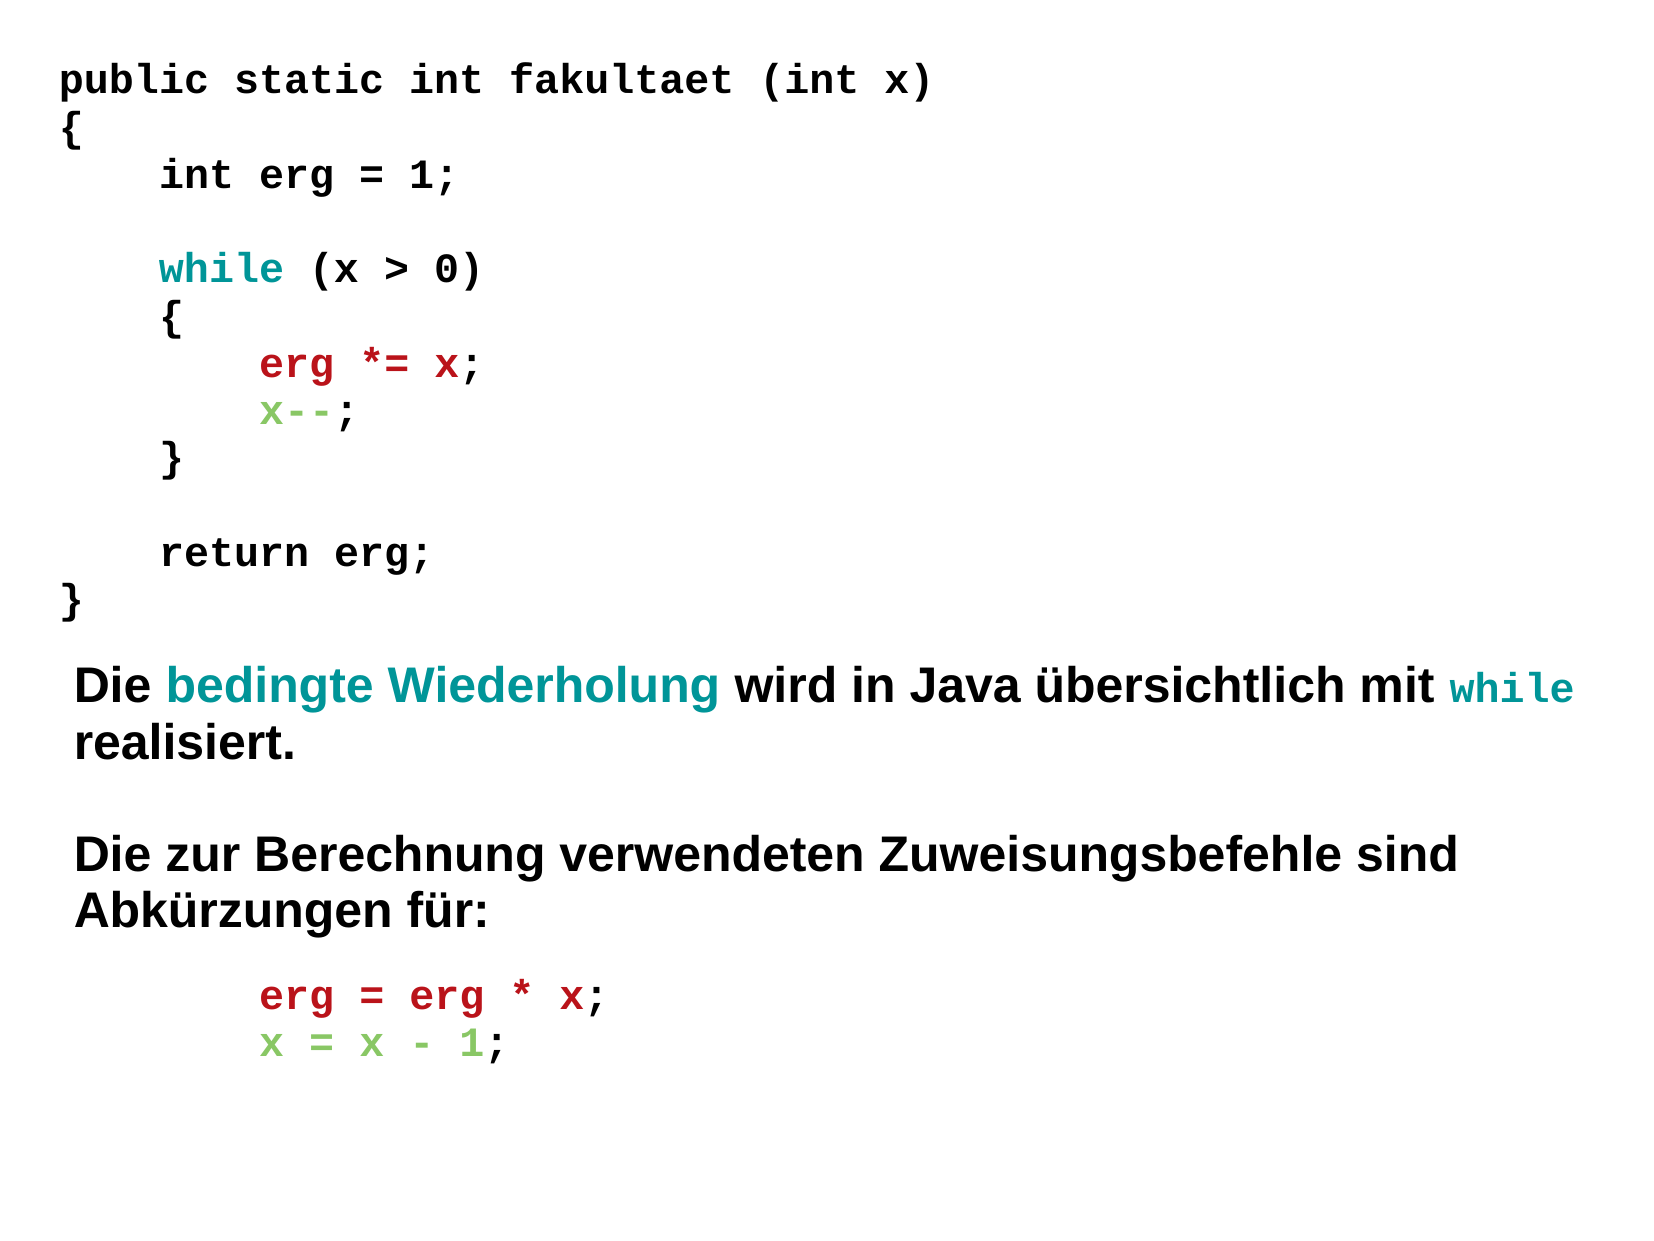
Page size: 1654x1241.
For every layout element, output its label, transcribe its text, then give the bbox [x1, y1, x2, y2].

title erg = erg * x; x = x - 1; [59, 974, 1595, 1069]
text_box Die bedingte Wiederholung wird in Java übersichtlich mit while realisiert. Die zur Berechnung verwendeten Zuweisungsbefehle sind Abkürzungen für: [59, 649, 1595, 946]
title public static int fakultaet (int x) { int erg = 1; while (x > 0) { erg *= x; x--; } return erg; } [59, 59, 1595, 627]
